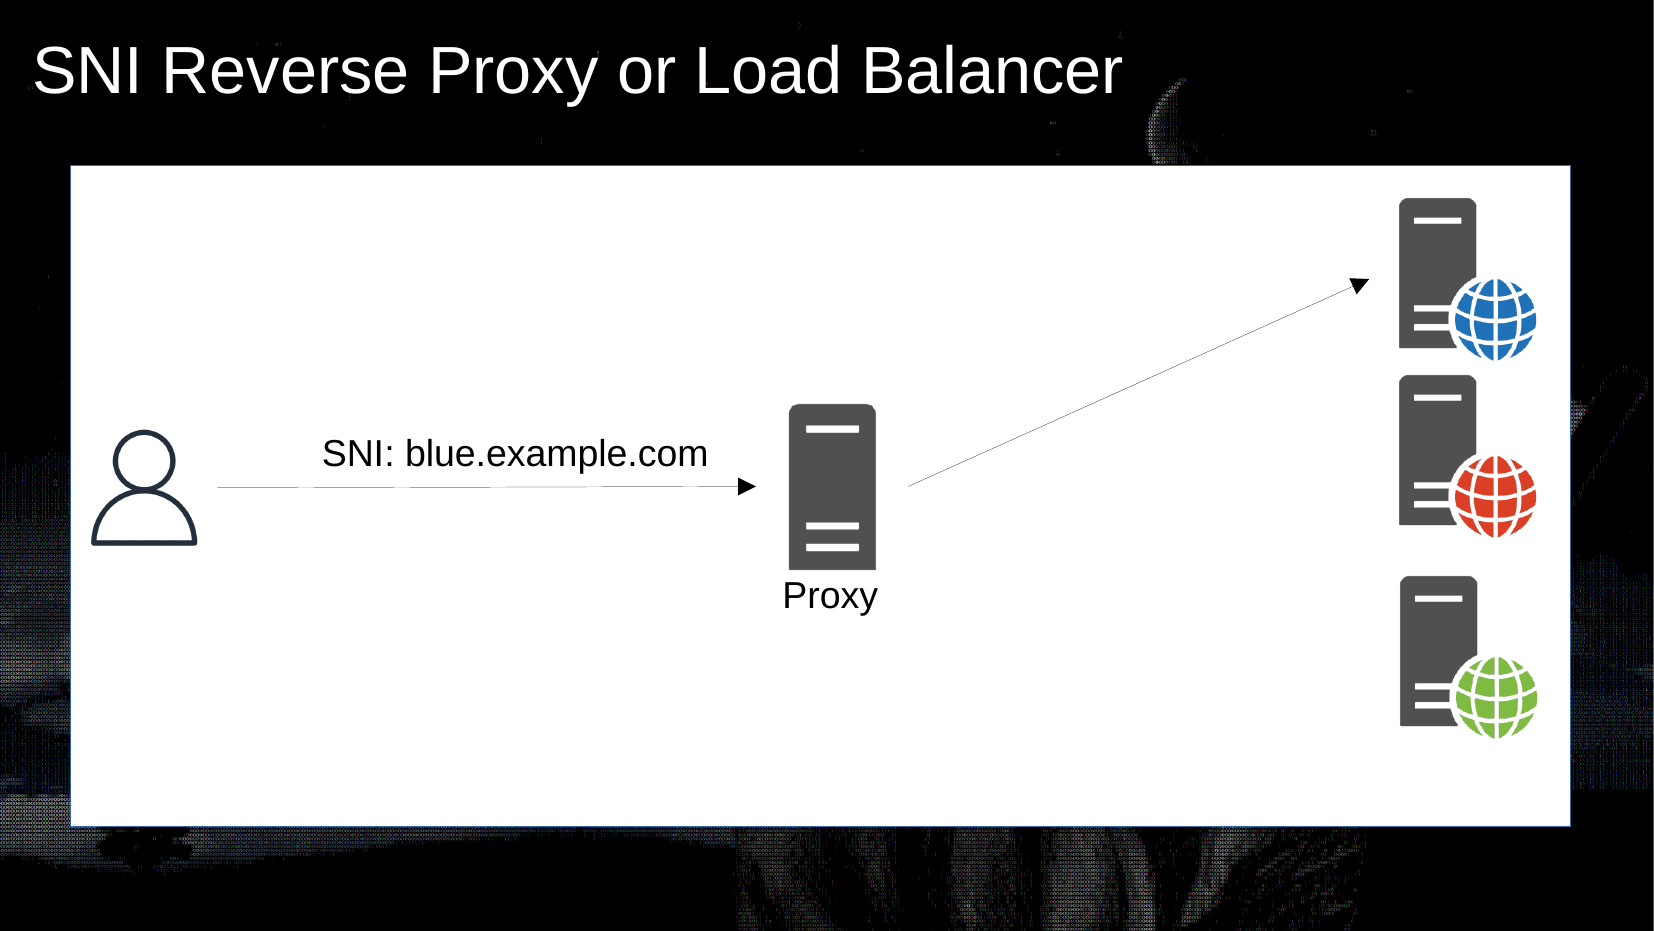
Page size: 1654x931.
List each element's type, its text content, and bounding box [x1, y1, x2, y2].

picture [0, 0, 1654, 931]
title SNI Reverse Proxy or Load Balancer [11, 10, 1146, 131]
text_box SNI: blue.example.com [307, 425, 745, 566]
text_box Proxy [767, 566, 898, 624]
text_box [70, 165, 1571, 827]
